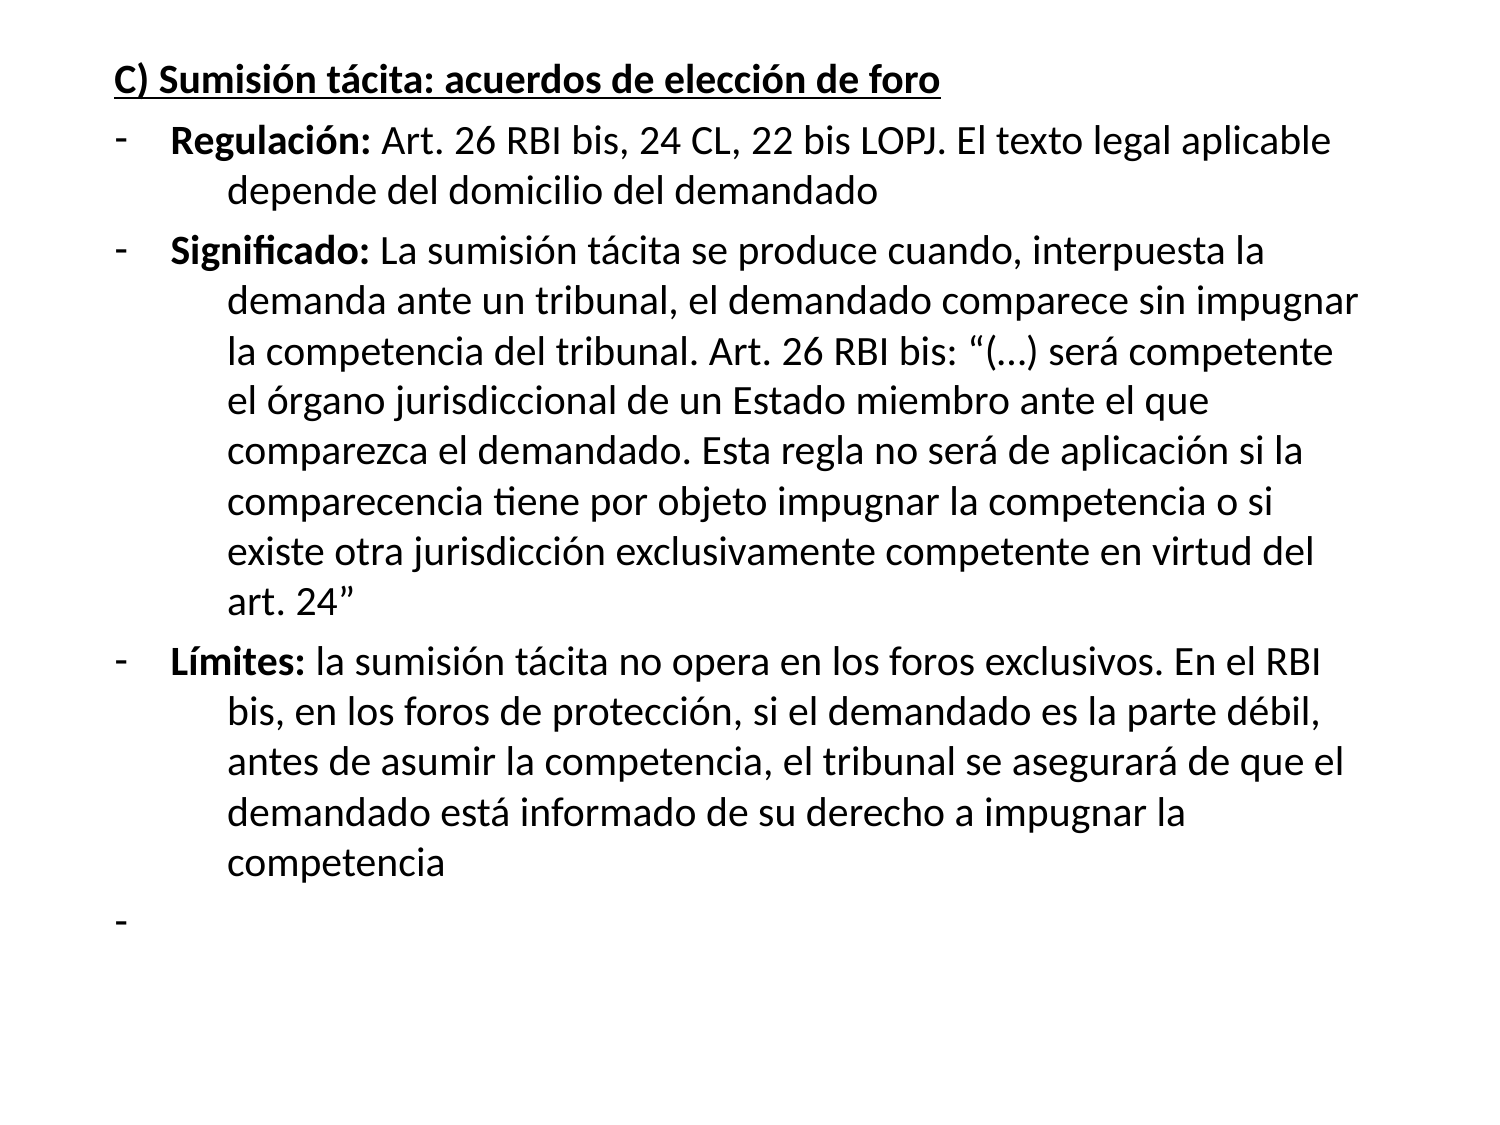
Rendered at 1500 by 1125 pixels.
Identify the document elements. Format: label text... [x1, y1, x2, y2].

list C) Sumisión tácita: acuerdos de elección de foro Regulación: Art. 26 RBI bis, 24 CL, 22 bis LOPJ. El texto legal aplicable depende del domicilio del demandado Significado: La sumisión tácita se produce cuando, interpuesta la demanda ante un tribunal, el demandado comparece sin impugnar la competencia del tribunal. Art. 26 RBI bis: “(…) será competente el órgano jurisdiccional de un Estado miembro ante el que comparezca el demandado. Esta regla no será de aplicación si la comparecencia tiene por objeto impugnar la competencia o si existe otra jurisdicción exclusivamente competente en virtud del art. 24” Límites: la sumisión tácita no opera en los foros exclusivos. En el RBI bis, en los foros de protección, si el demandado es la parte débil, antes de asumir la competencia, el tribunal se asegurará de que el demandado está informado de su derecho a impugnar la competencia [99, 44, 1388, 1010]
